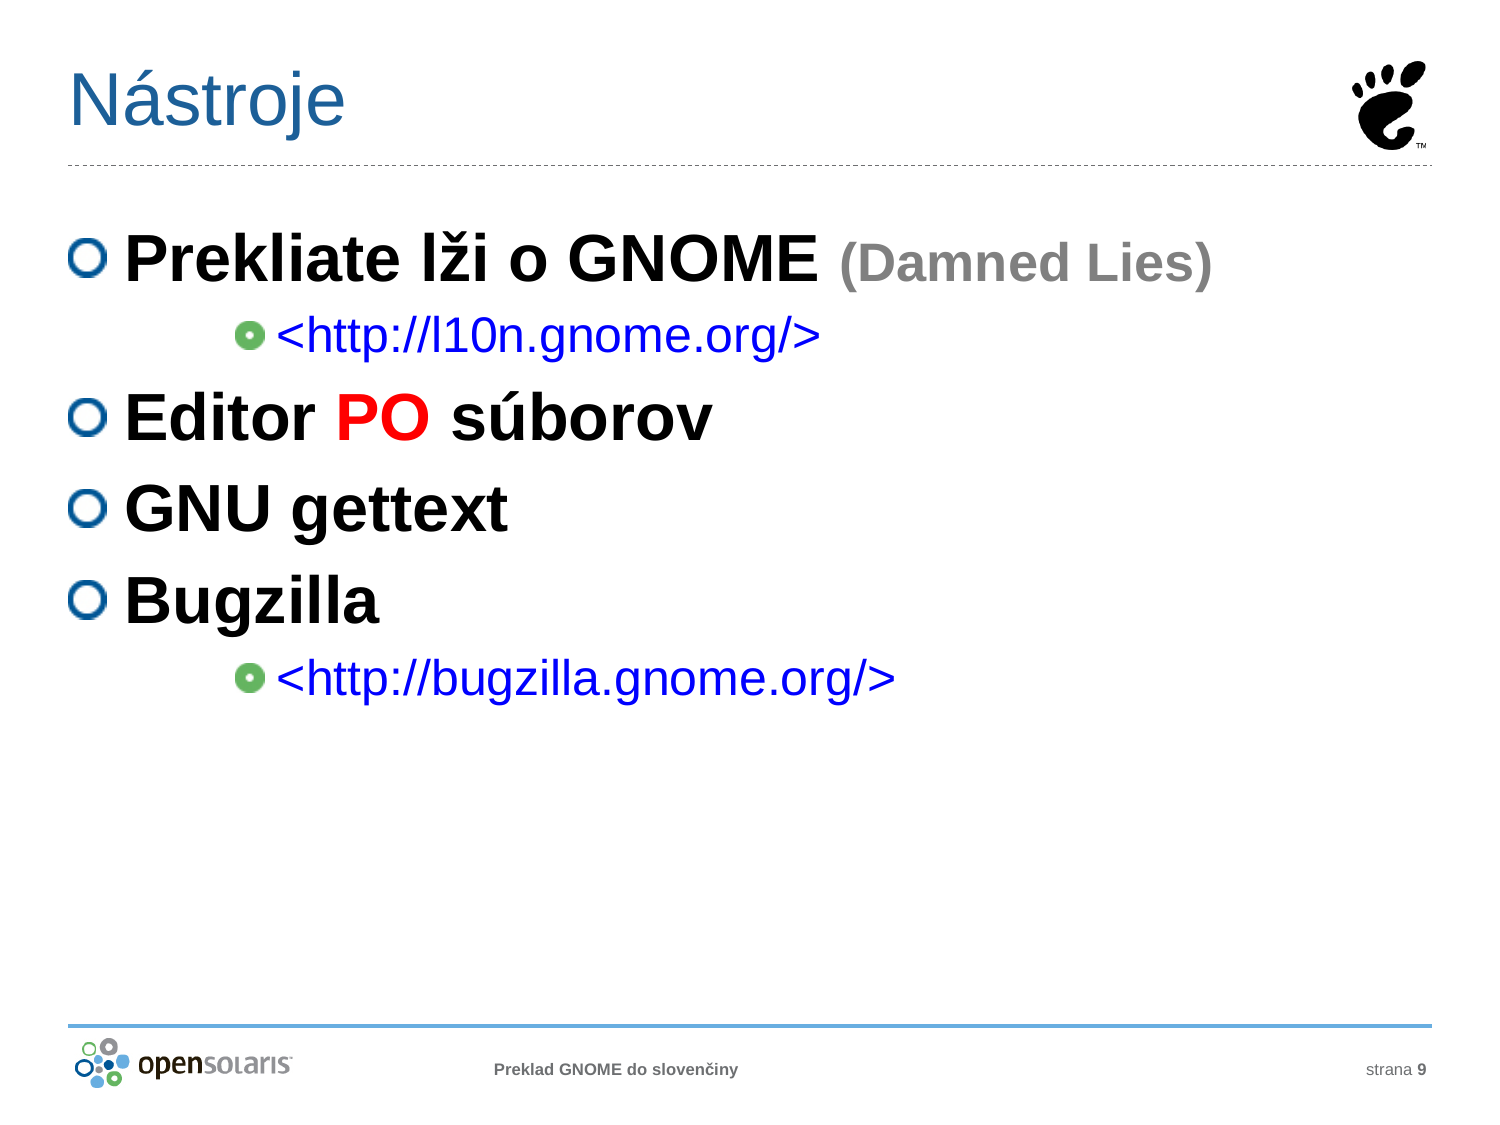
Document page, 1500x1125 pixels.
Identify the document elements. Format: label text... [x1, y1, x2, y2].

list Prekliate lži o GNOME (Damned Lies) <http://l10n.gnome.org/> Editor PO súborov GNU gettext Bugzilla <http://bugzilla.gnome.org/> [68, 220, 1432, 978]
picture [74, 1038, 293, 1088]
title Nástroje [68, 51, 1388, 148]
picture [1352, 61, 1426, 150]
